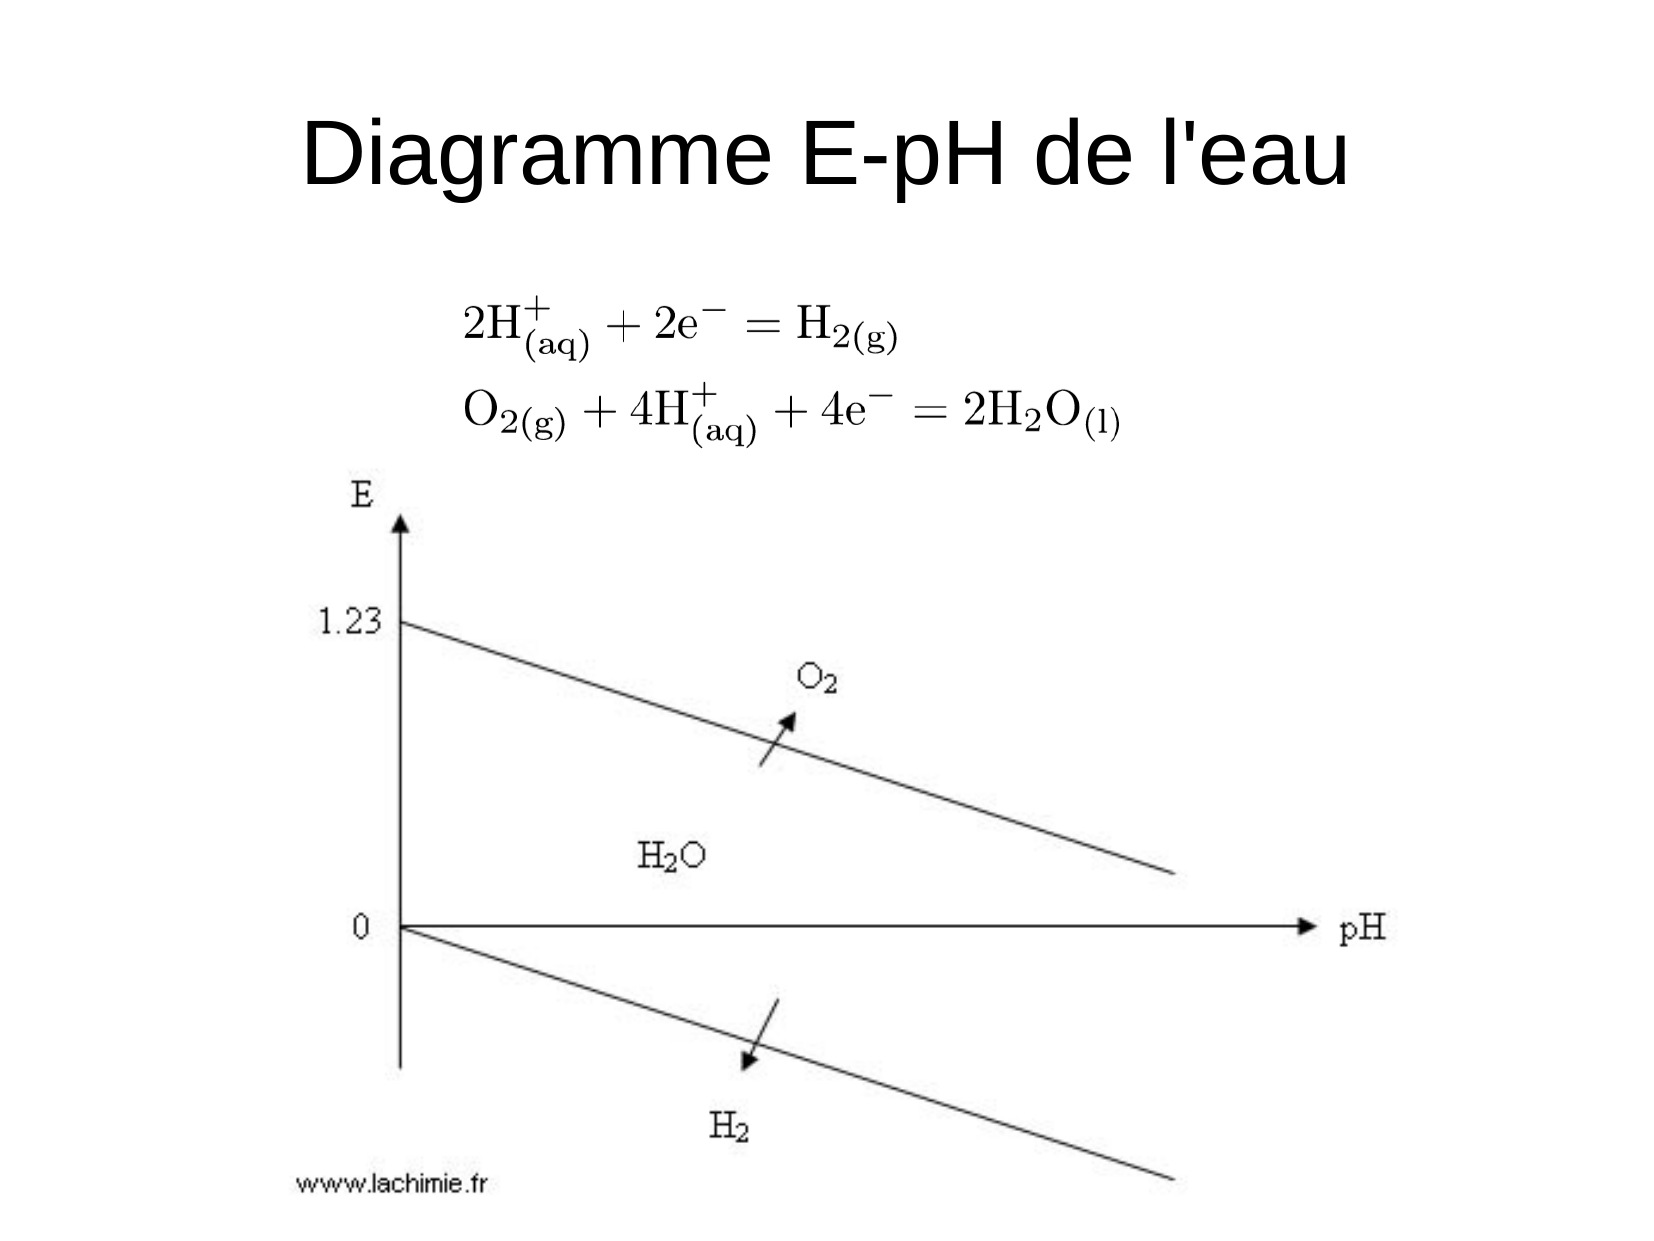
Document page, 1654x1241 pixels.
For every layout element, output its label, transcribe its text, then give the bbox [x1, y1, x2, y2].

title Diagramme E-pH de l'eau [82, 49, 1571, 257]
picture [271, 295, 1477, 1217]
